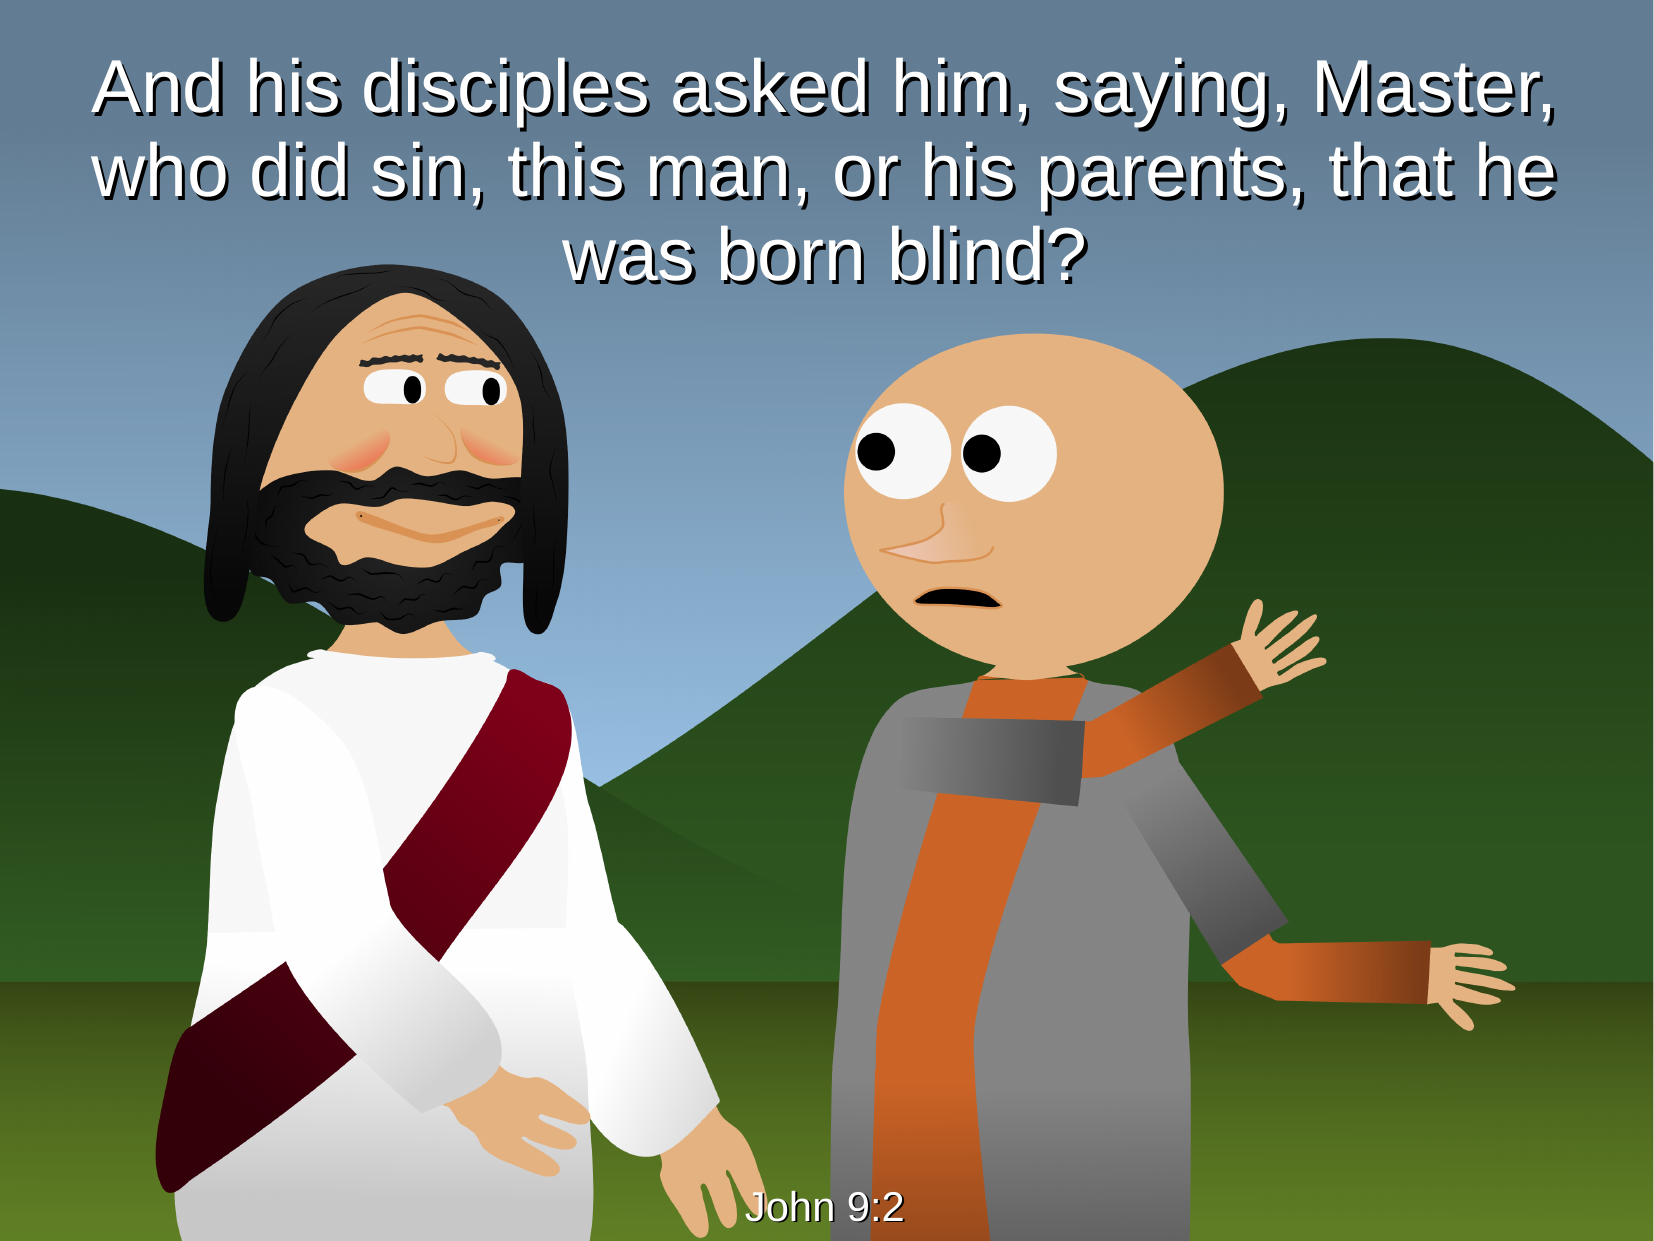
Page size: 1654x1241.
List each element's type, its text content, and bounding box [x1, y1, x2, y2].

text_box And his disciples asked him, saying, Master, who did sin, this man, or his parents, that he was born blind? [37, 37, 1613, 305]
text_box John 9:2 [37, 1175, 1613, 1238]
picture [0, 0, 1654, 1241]
